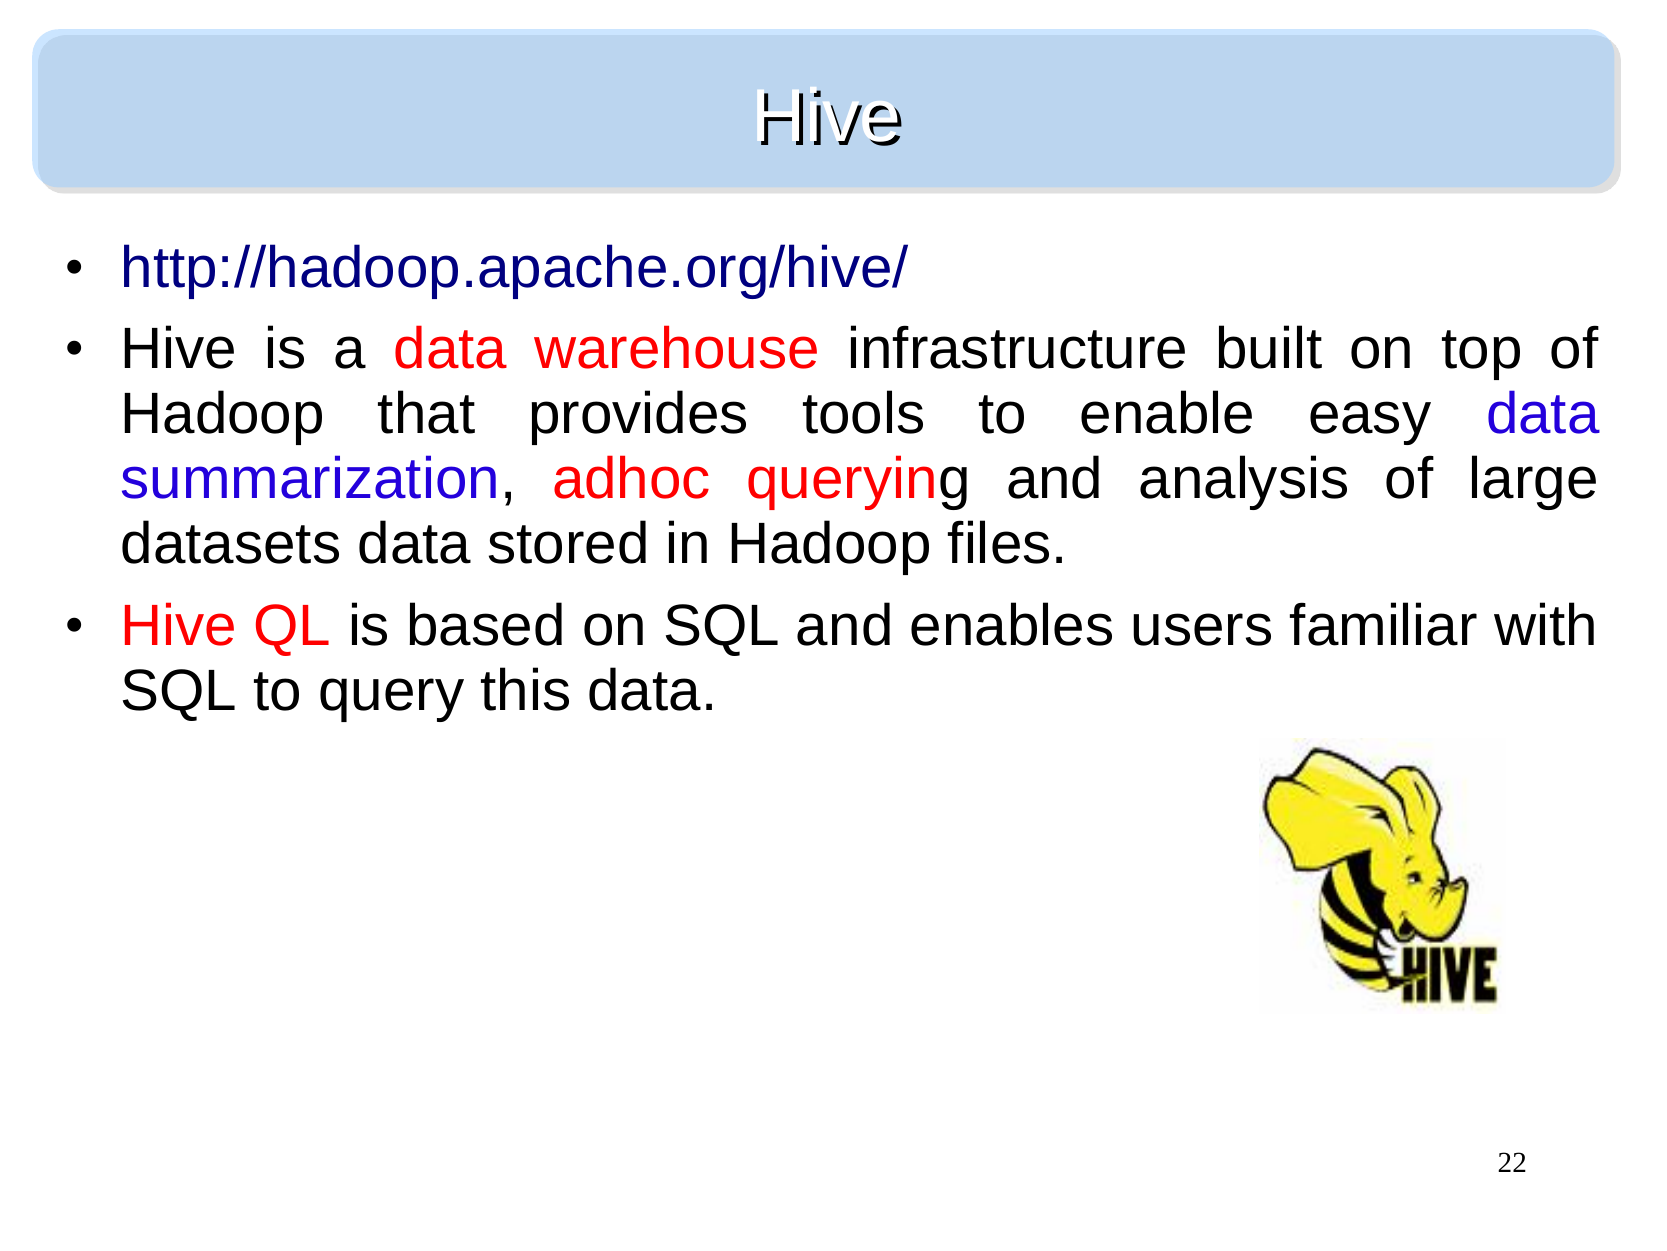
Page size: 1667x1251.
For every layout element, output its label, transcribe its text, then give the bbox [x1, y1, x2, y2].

picture [1259, 738, 1506, 1014]
text_box [1530, 29, 1615, 188]
text_box [32, 29, 123, 188]
list http://hadoop.apache.org/hive/ Hive is a data warehouse infrastructure built on top of Hadoop that provides tools to enable easy data summarization, adhoc querying and analysis of large datasets data stored in Hadoop files. Hive QL is based on SQL and enables users familiar with SQL to query this data. [64, 234, 1600, 1039]
title Hive [123, 20, 1530, 211]
